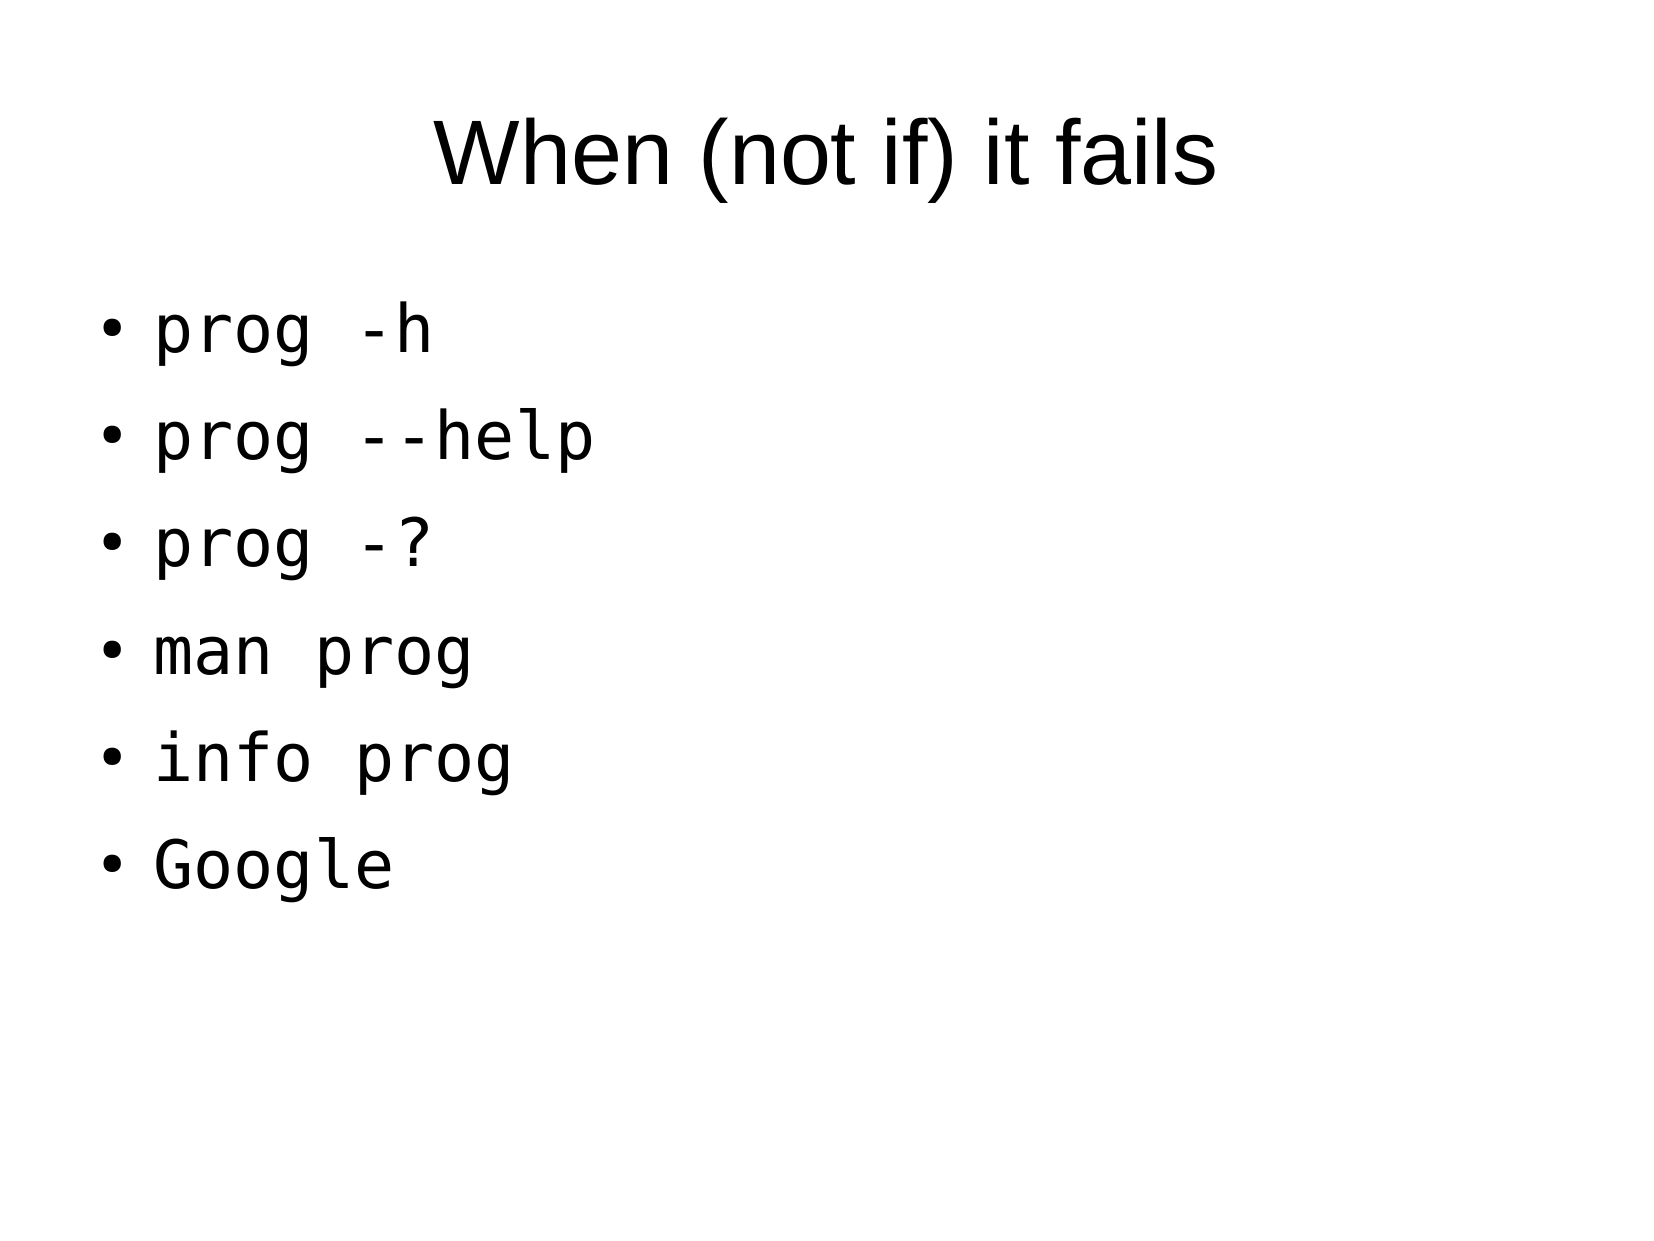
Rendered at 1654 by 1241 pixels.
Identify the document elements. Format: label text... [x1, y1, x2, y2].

title When (not if) it fails [82, 49, 1571, 257]
list prog -h prog --help prog -? man prog info prog Google [82, 290, 1538, 1010]
